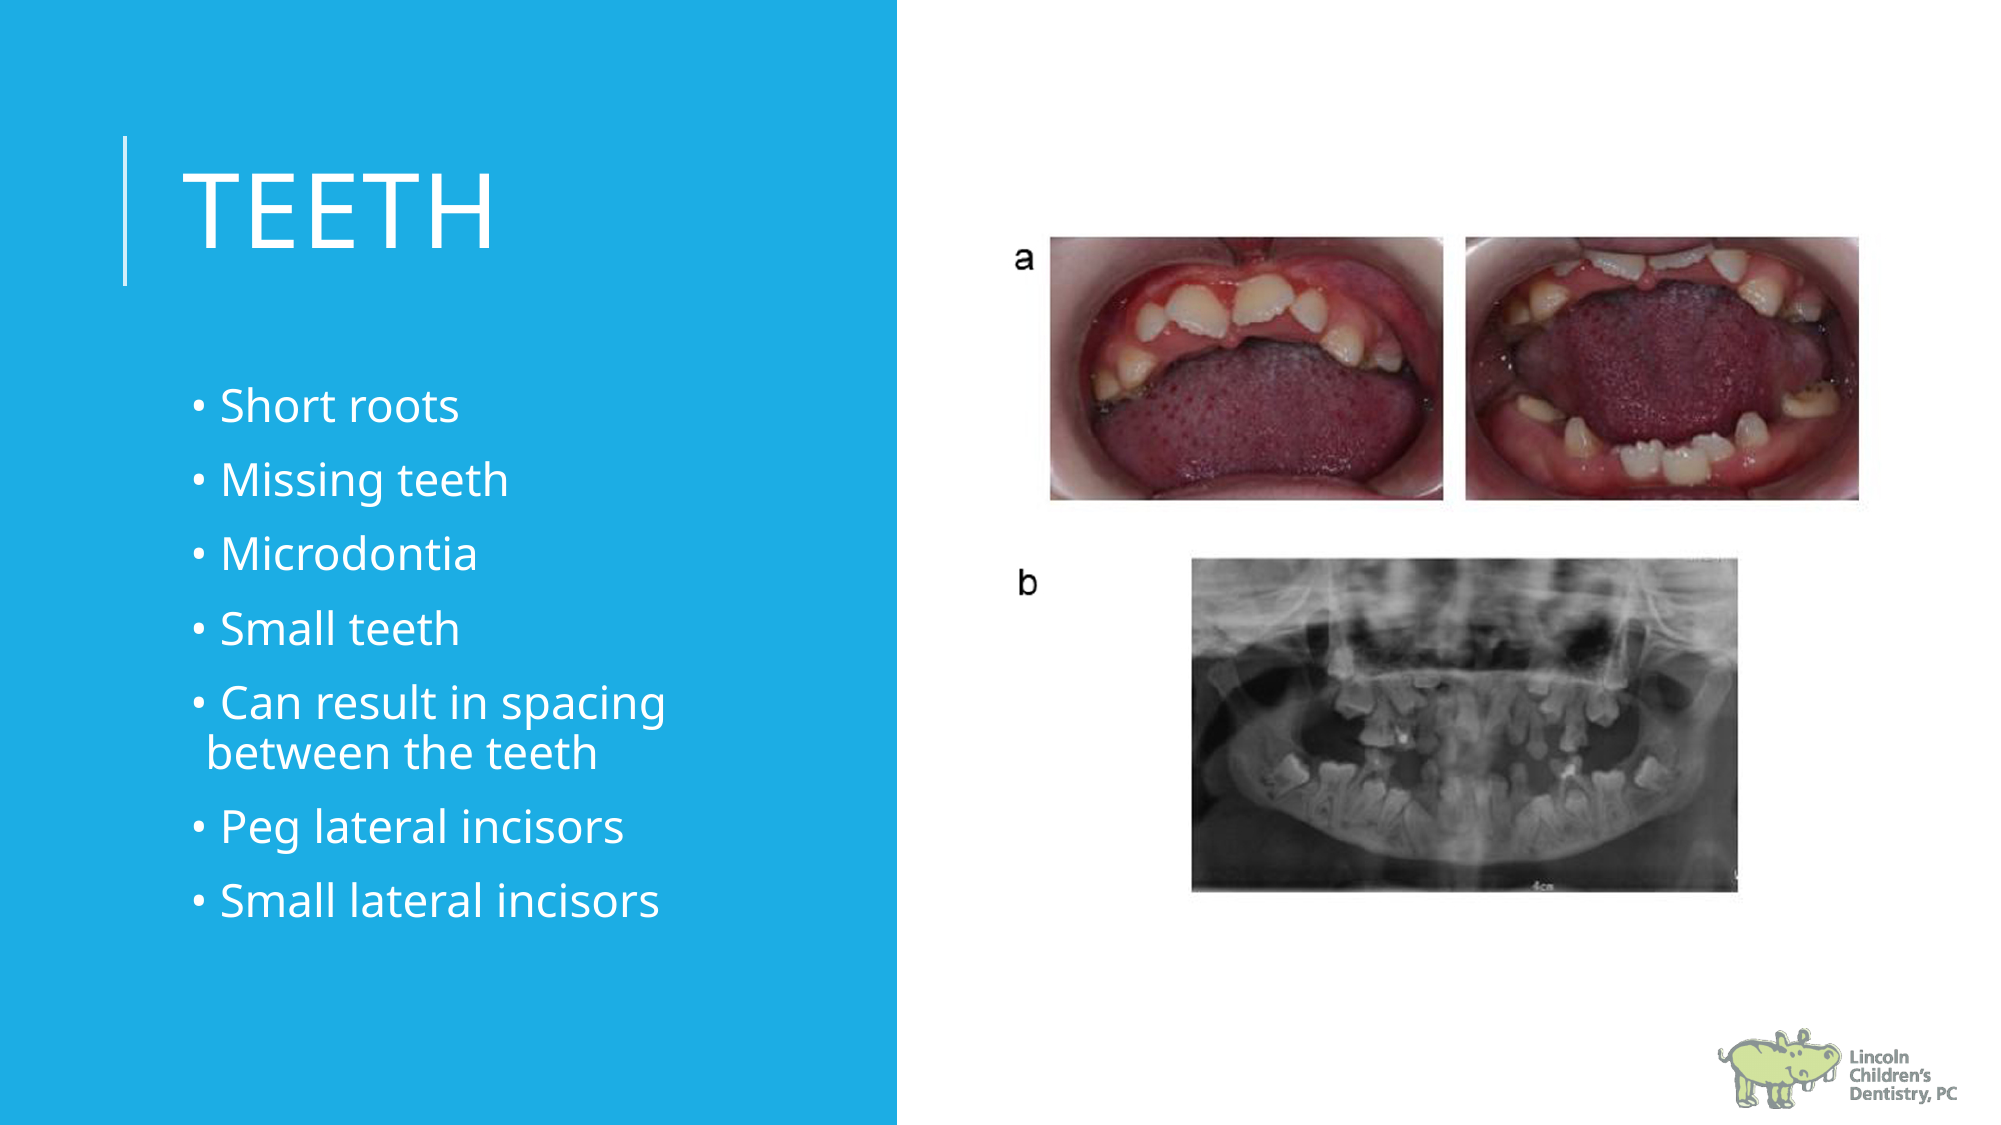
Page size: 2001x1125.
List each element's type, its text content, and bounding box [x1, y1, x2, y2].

list • Short roots • Missing teeth • Microdontia • Small teeth • Can result in spacing between the teeth • Peg lateral incisors • Small lateral incisors [168, 375, 791, 1021]
title teeth [168, 96, 788, 343]
text_box [0, 0, 897, 1125]
picture [1717, 1028, 1957, 1109]
picture [999, 208, 1895, 917]
